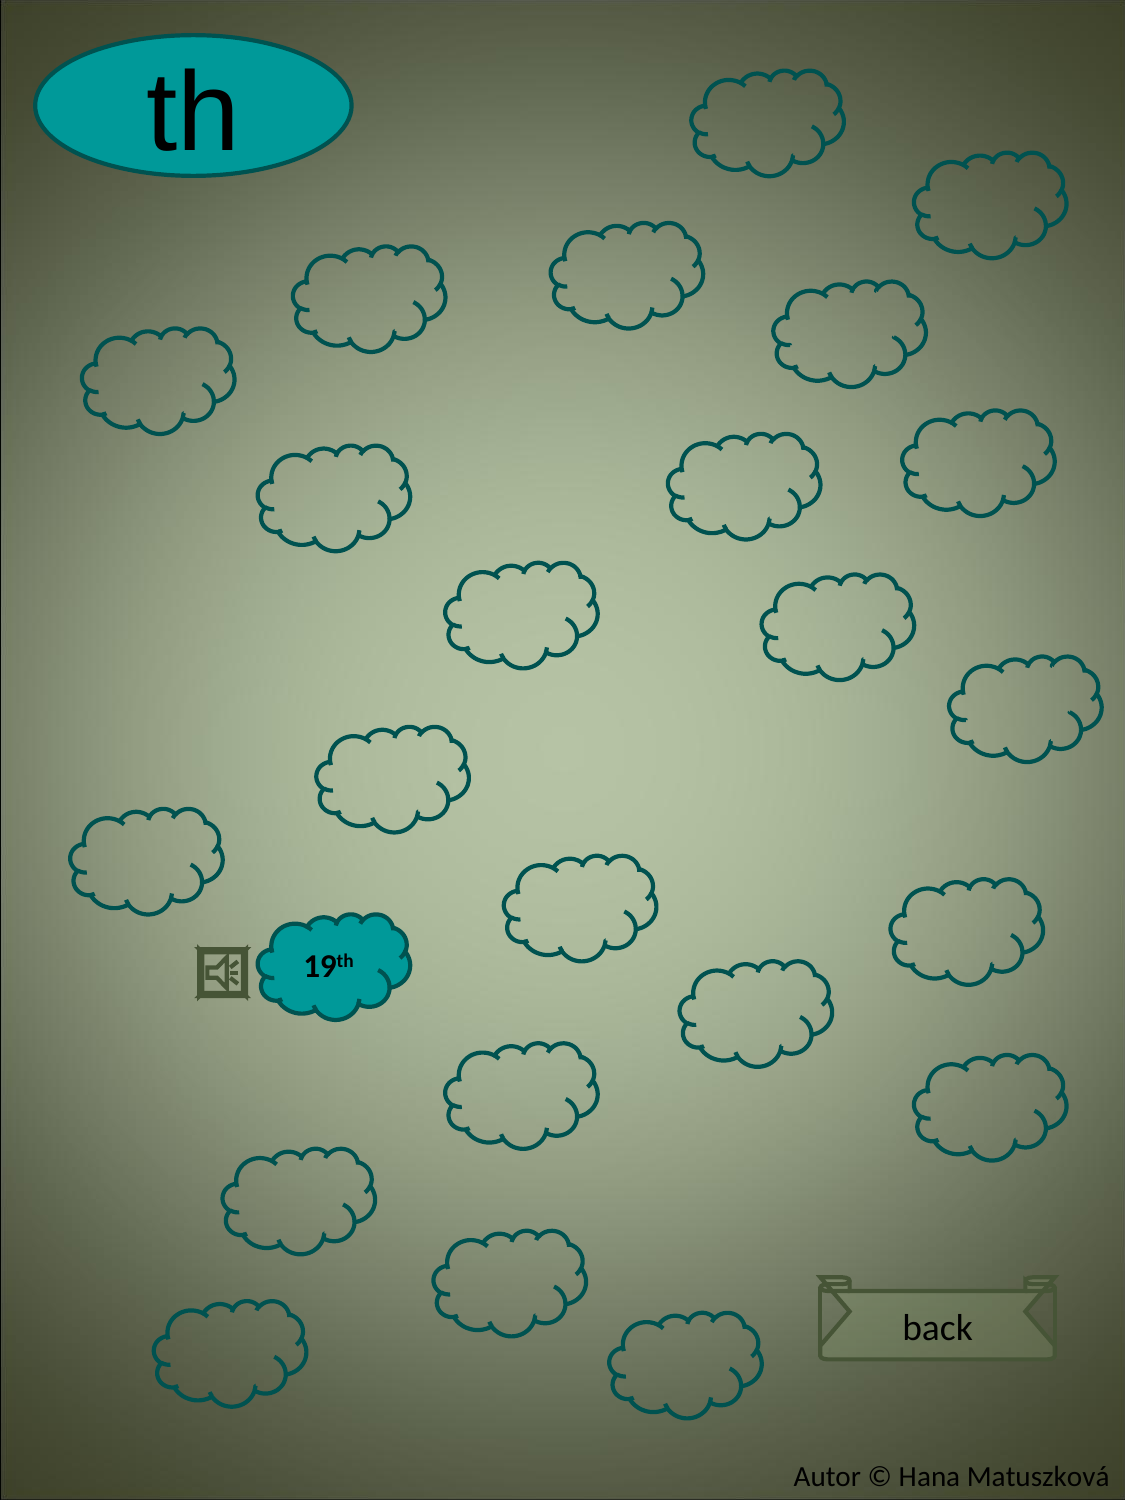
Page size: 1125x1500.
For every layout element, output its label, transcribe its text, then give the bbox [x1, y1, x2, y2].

text_box th [35, 35, 352, 176]
text_box 19th [257, 914, 411, 1020]
picture [0, 0, 1125, 1500]
text_box Autor © Hana Matuszková [778, 1449, 1125, 1500]
text_box back [820, 1277, 1055, 1360]
